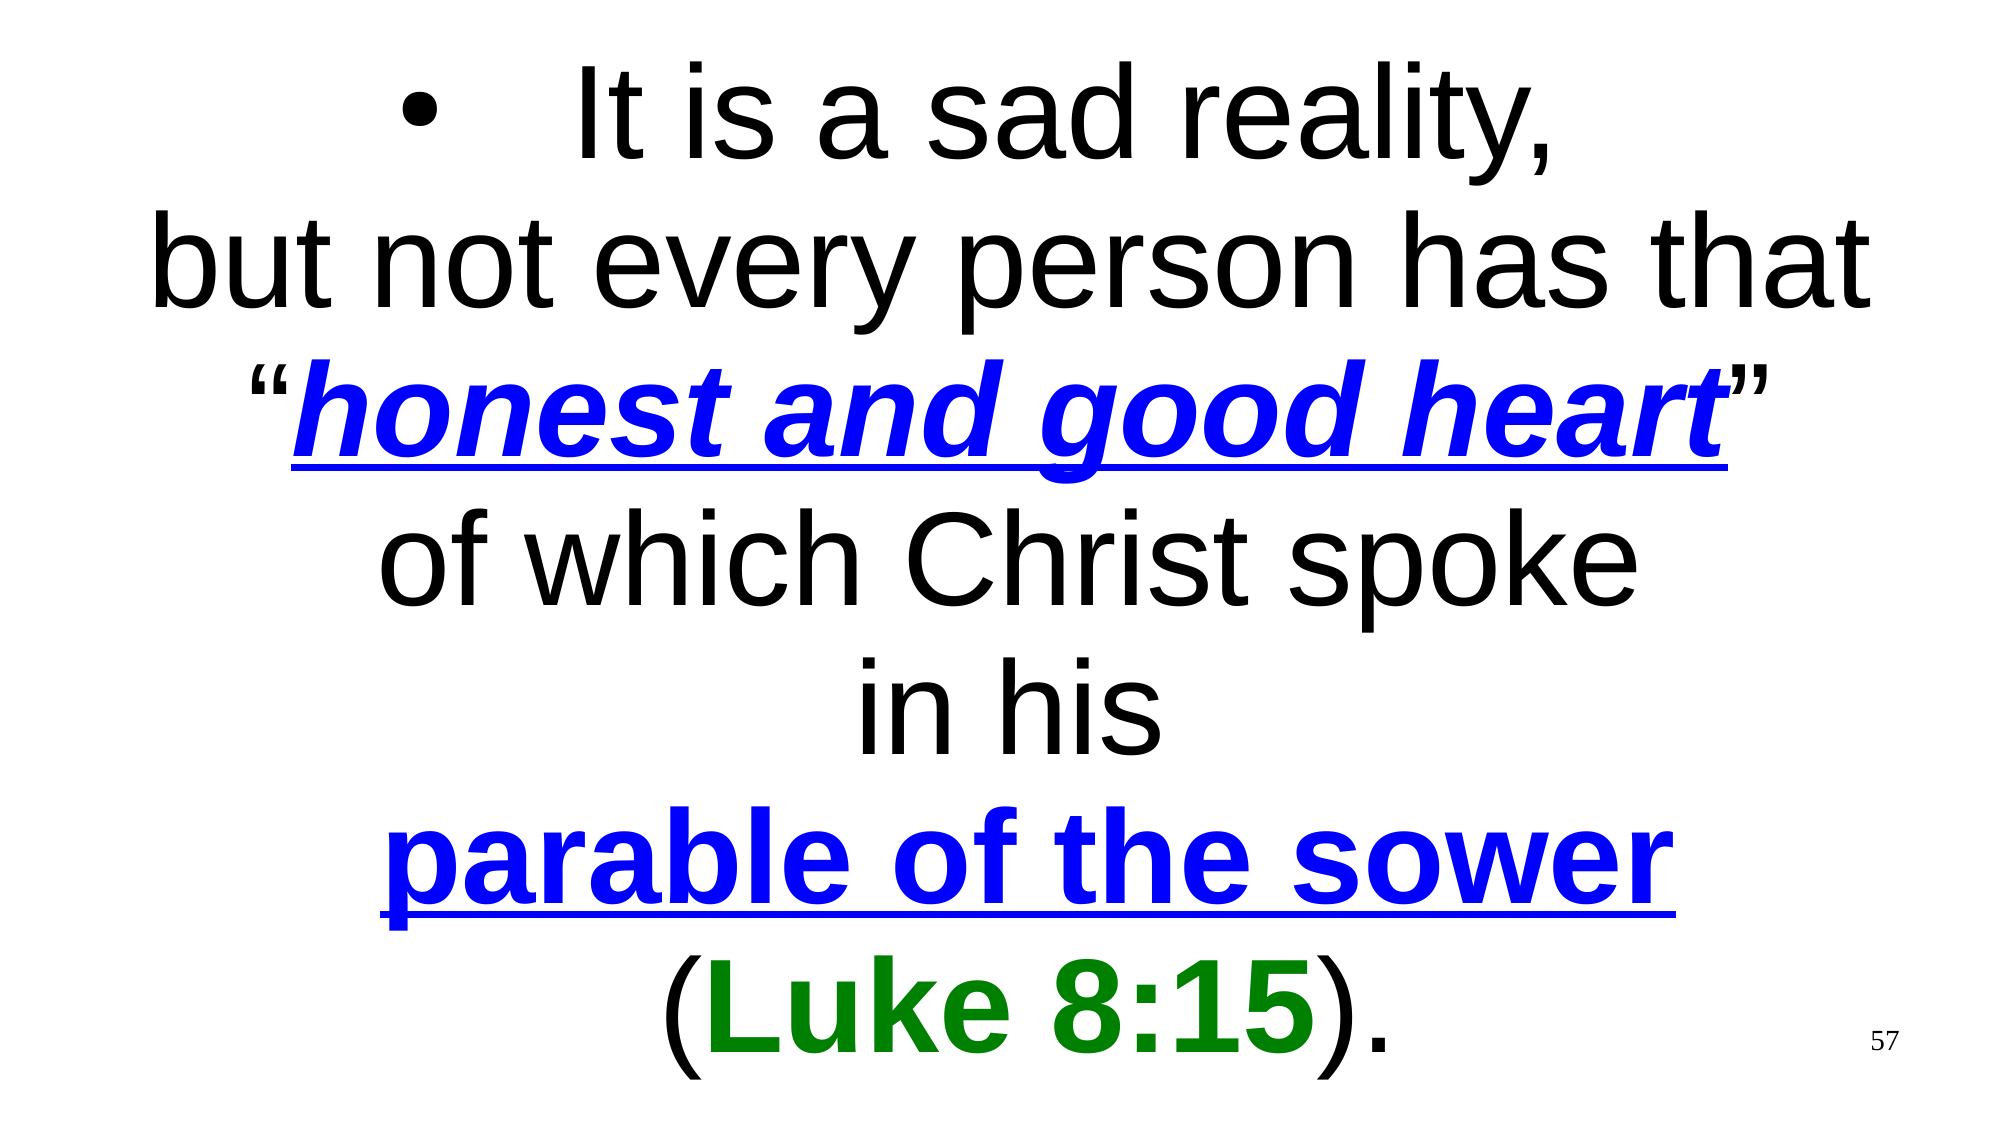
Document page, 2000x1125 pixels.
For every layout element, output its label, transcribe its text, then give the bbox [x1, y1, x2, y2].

list It is a sad reality, but not every person has that “honest and good heart” of which Christ spoke in his parable of the sower (Luke 8:15). [37, 37, 1951, 1088]
